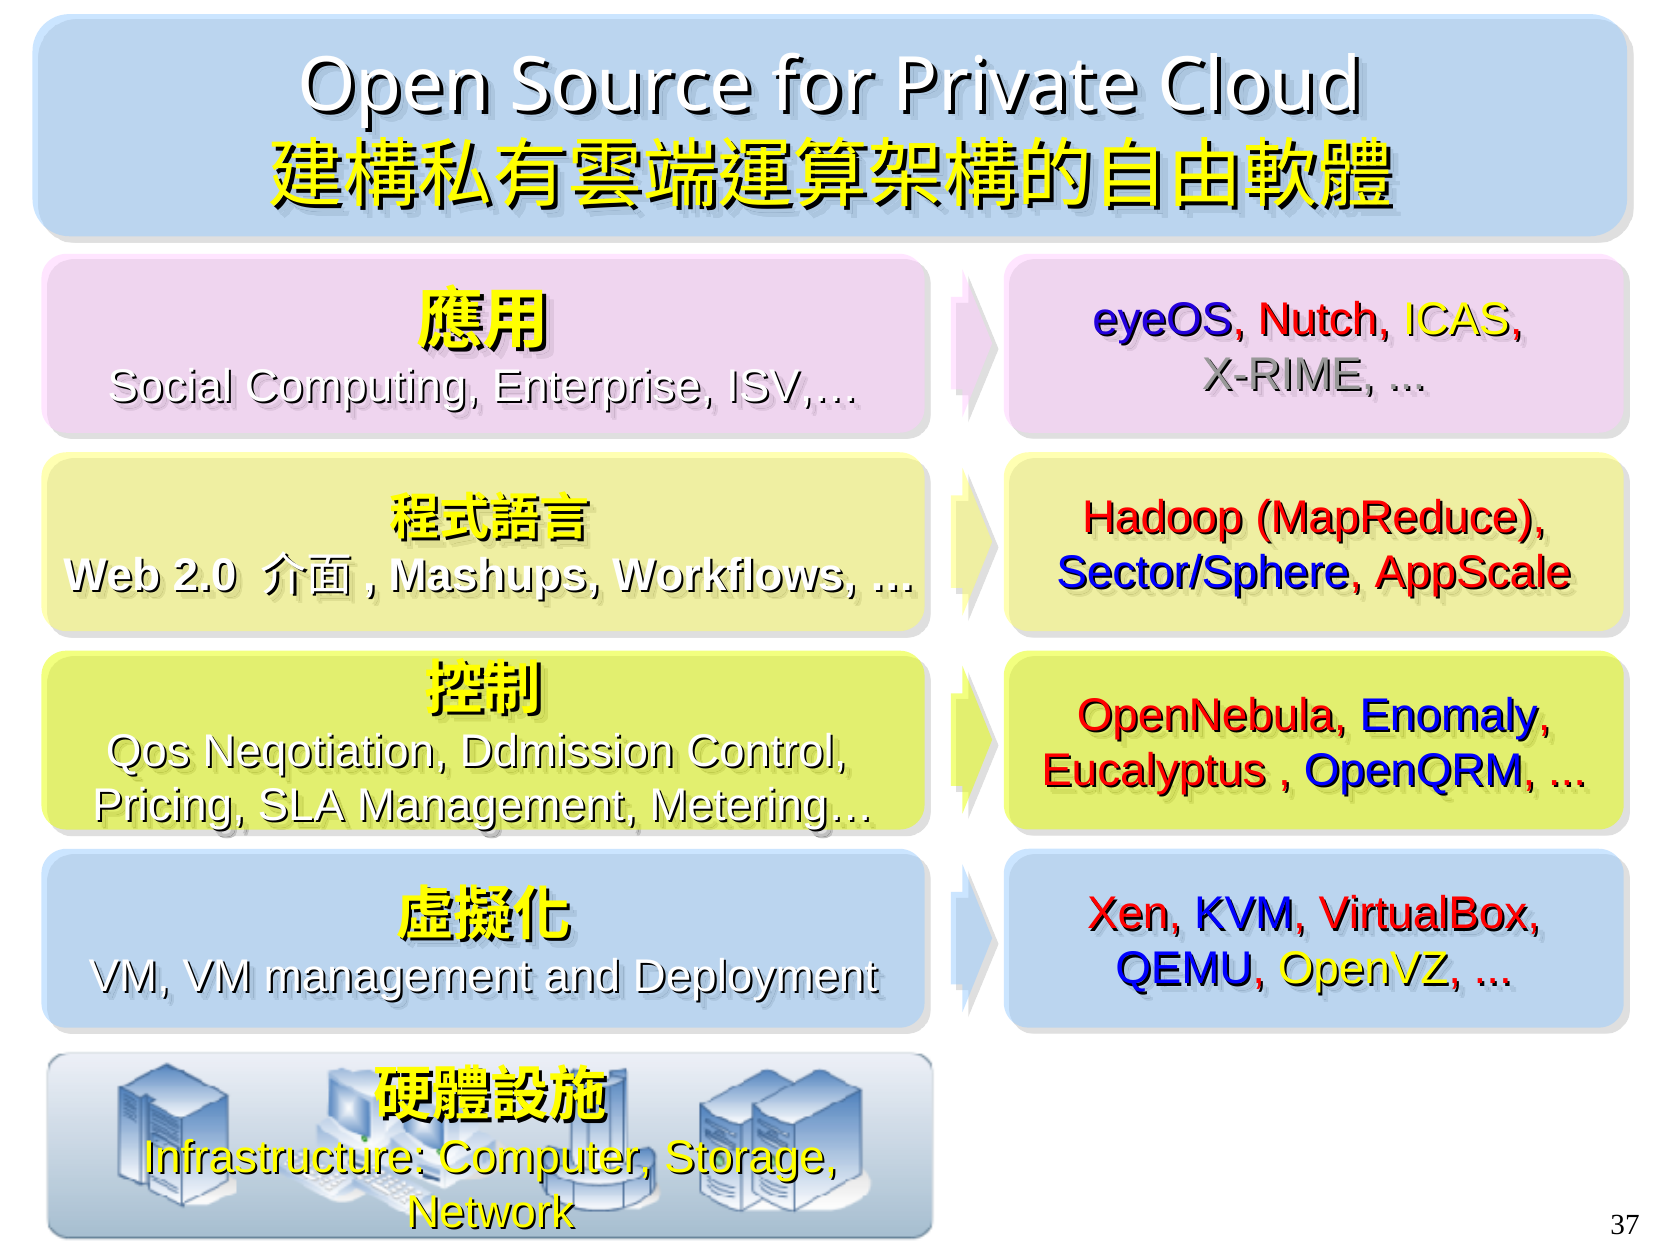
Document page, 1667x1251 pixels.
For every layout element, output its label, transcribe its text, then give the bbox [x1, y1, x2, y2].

text_box 程式語言 Web 2.0 介面, Mashups, Workflows, … [41, 452, 925, 632]
text_box OpenNebula, Enomaly, Eucalyptus , OpenQRM, ... [1003, 650, 1624, 830]
text_box Open Source for Private Cloud 建構私有雲端運算架構的自由軟體 [32, 14, 1628, 237]
text_box 控制 Qos Neqotiation, Ddmission Control, Pricing, SLA Management, Metering… [41, 650, 925, 830]
text_box eyeOS, Nutch, ICAS, X-RIME, ... [1003, 253, 1624, 433]
text_box [950, 467, 993, 616]
text_box 硬體設施 Infrastructure: Computer, Storage, Network [41, 1047, 940, 1246]
text_box [950, 269, 993, 418]
text_box Hadoop (MapReduce), Sector/Sphere, AppScale [1003, 452, 1624, 632]
text_box 應用 Social Computing, Enterprise, ISV,… [41, 253, 925, 433]
text_box [950, 665, 993, 814]
text_box [950, 864, 993, 1013]
text_box 虛擬化 VM, VM management and Deployment [41, 848, 925, 1028]
text_box Xen, KVM, VirtualBox, QEMU, OpenVZ, ... [1003, 848, 1624, 1028]
